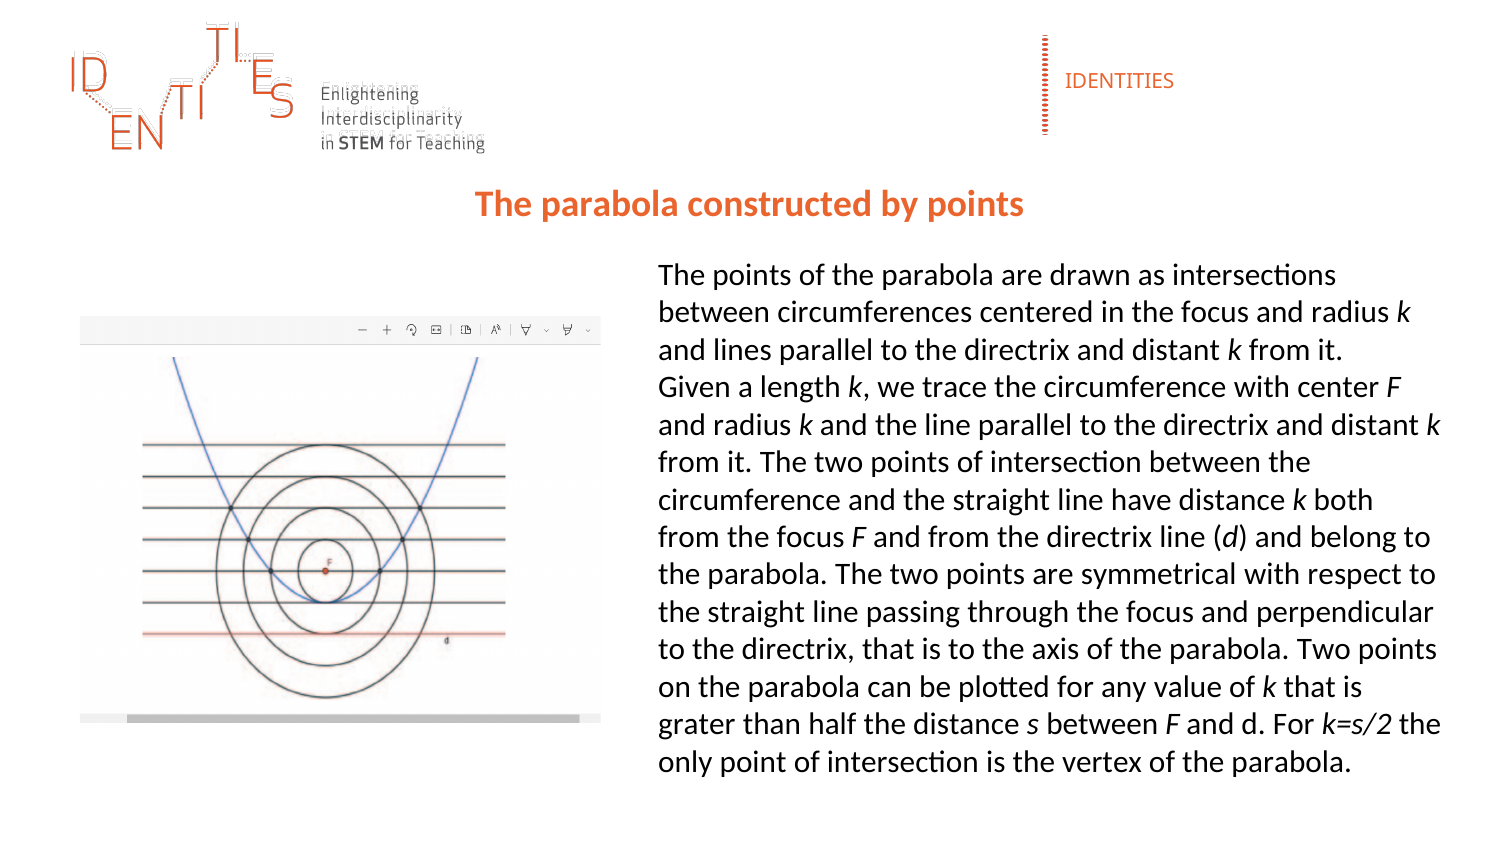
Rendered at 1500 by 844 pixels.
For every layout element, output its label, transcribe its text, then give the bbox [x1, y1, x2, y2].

text_box IDENTITIES [1050, 60, 1472, 121]
picture [79, 316, 601, 723]
text_box The parabola constructed by points [61, 171, 1439, 232]
picture [1042, 35, 1051, 135]
text_box The points of the parabola are drawn as intersections between circumferences centered in the focus and radius k and lines parallel to the directrix and distant k from it. Given a length k, we trace the circumference with center F and radius k and the line parallel to the directrix and distant k from it. The two points of intersection between the circumference and the straight line have distance k both from the focus F and from the directrix line (d) and belong to the parabola. The two points are symmetrical with respect to the straight line passing through the focus and perpendicular to the directrix, that is to the axis of the parabola. Two points on the parabola can be plotted for any value of k that is grater than half the distance s between F and d. For k=s/2 the only point of intersection is the vertex of the parabola. [643, 246, 1457, 792]
picture [71, 18, 485, 157]
